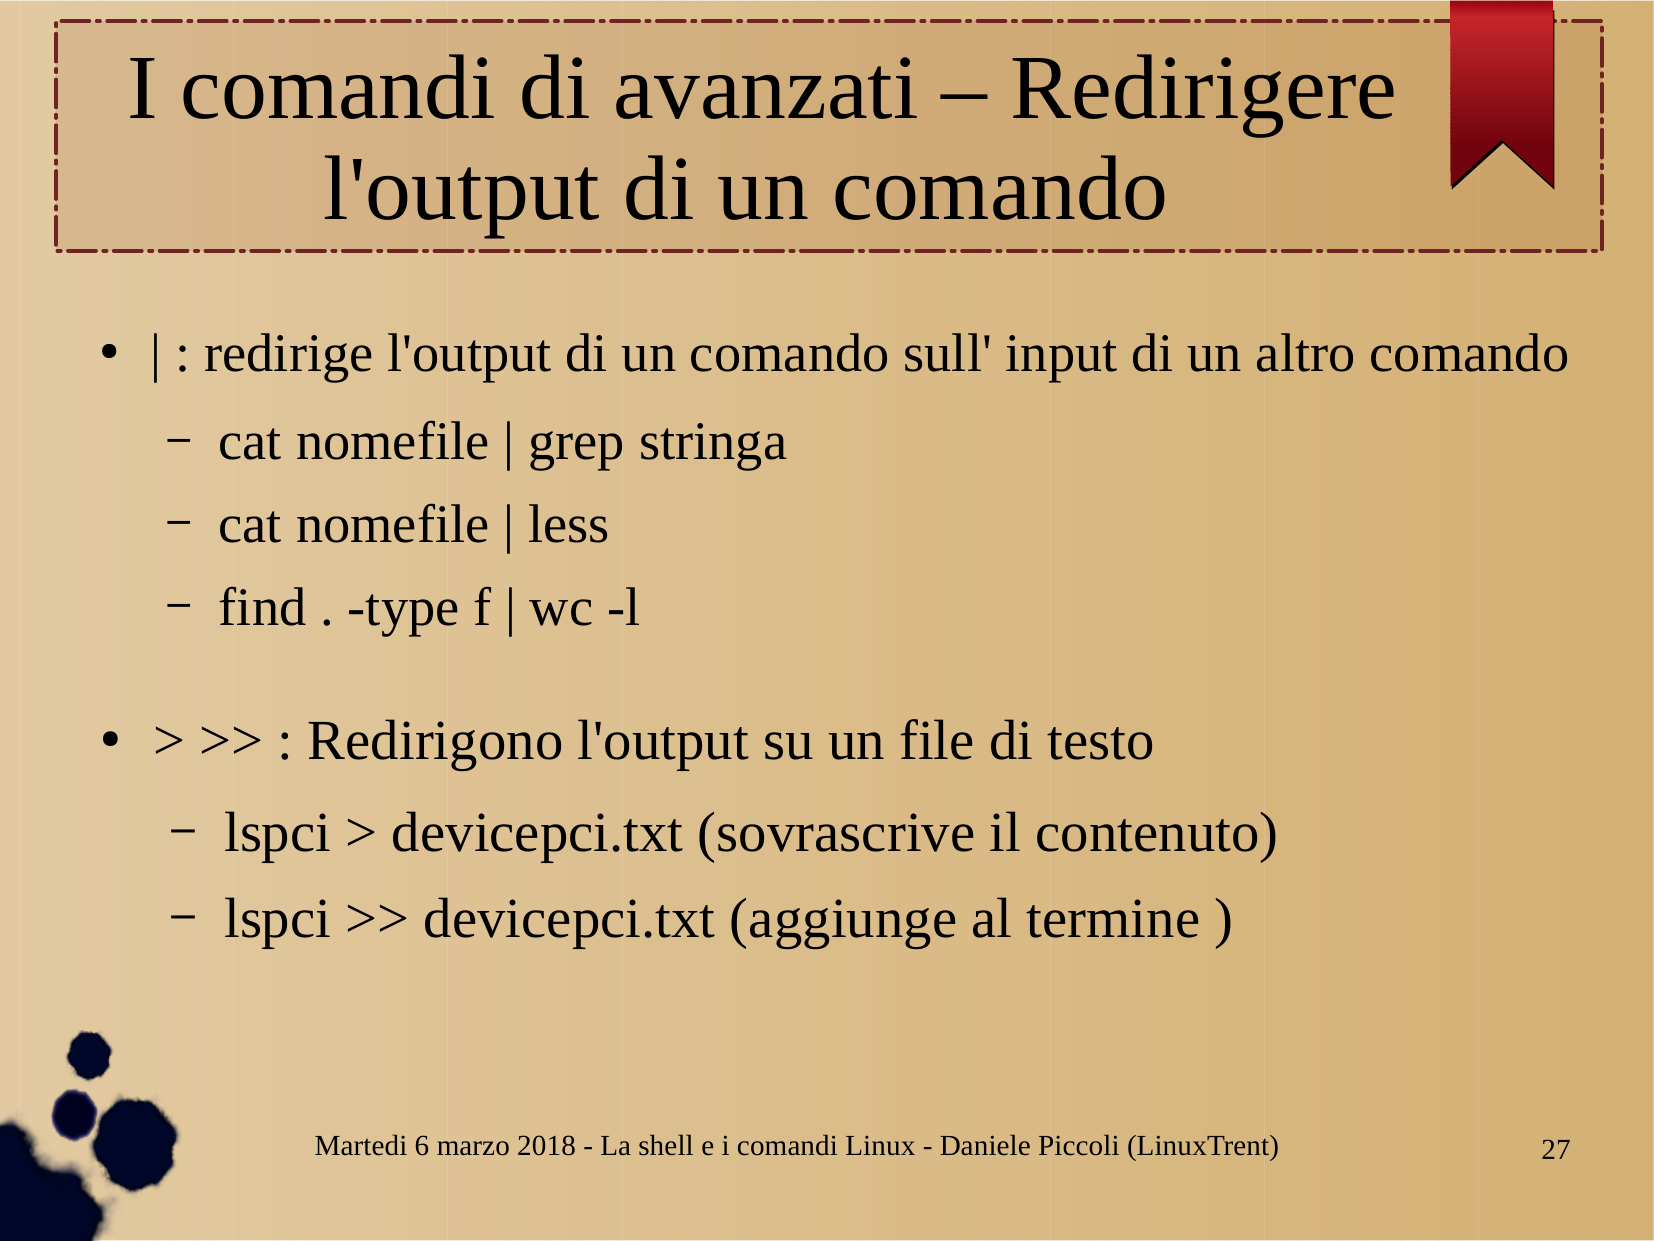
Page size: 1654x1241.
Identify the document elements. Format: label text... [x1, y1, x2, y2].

list > >> : Redirigono l'output su un file di testo lspci > devicepci.txt (sovrascrive il contenuto) lspci >> devicepci.txt (aggiunge al termine ) [82, 708, 1548, 993]
list | : redirige l'output di un comando sull' input di un altro comando cat nomefile | grep stringa cat nomefile | less find . -type f | wc -l [82, 322, 1583, 686]
title I comandi di avanzati – Redirigere l'output di un comando [82, 36, 1412, 240]
